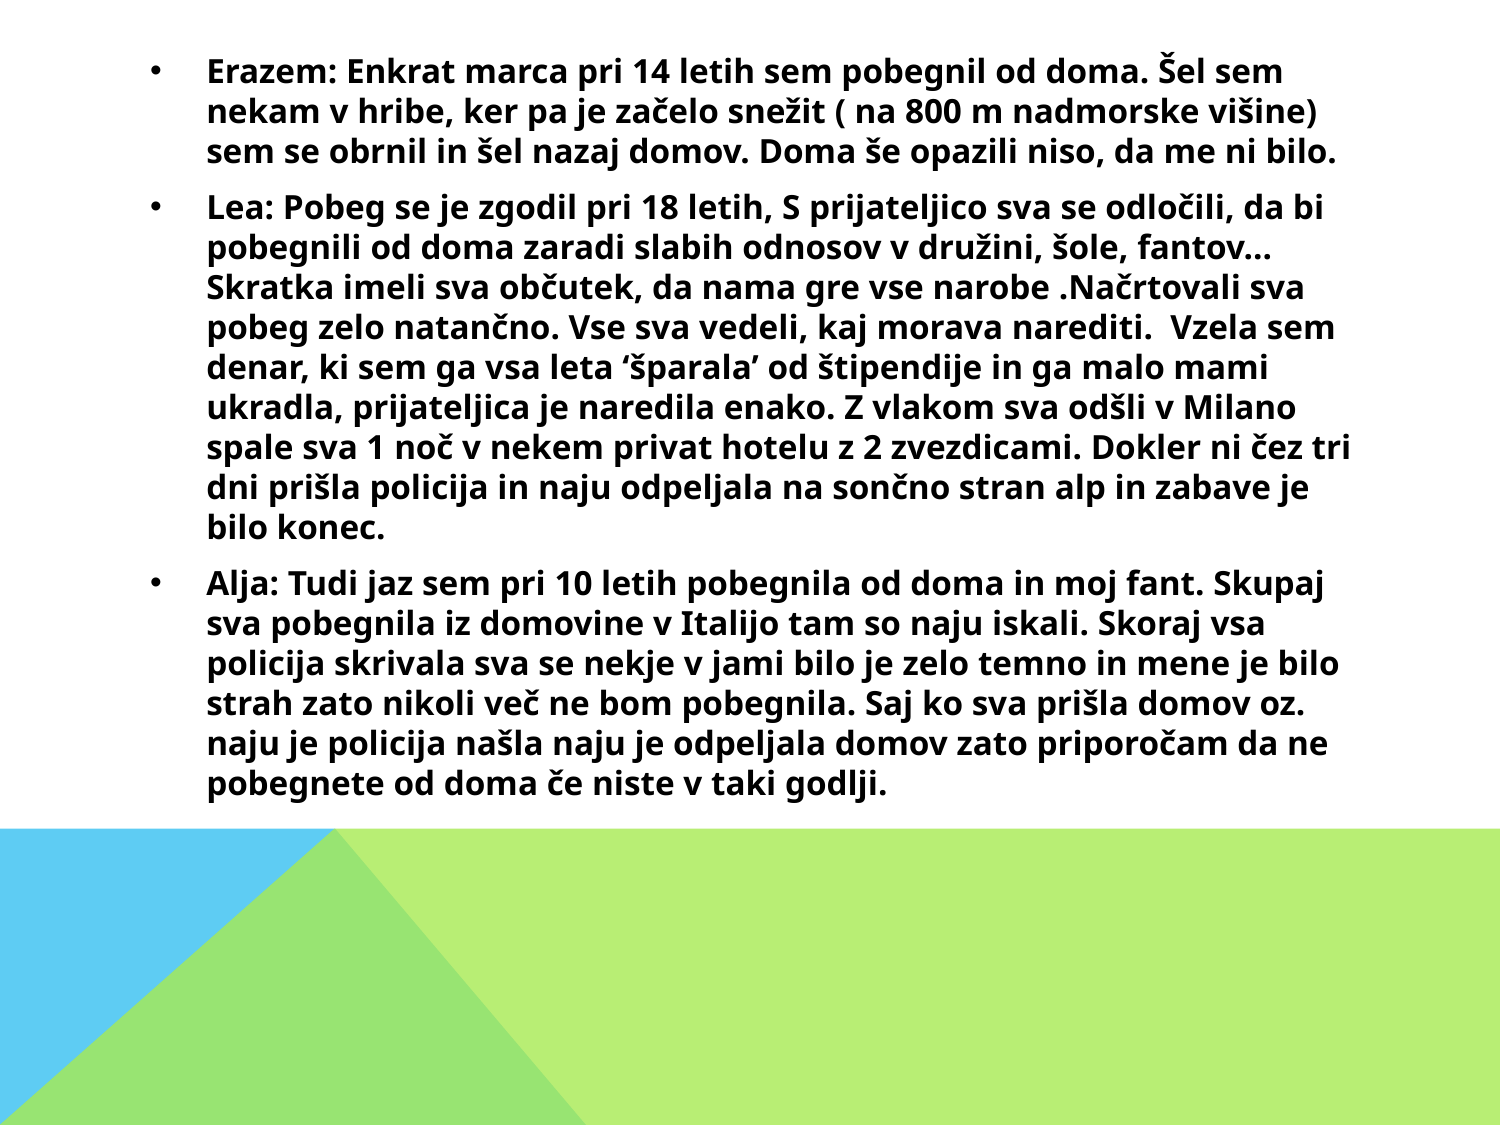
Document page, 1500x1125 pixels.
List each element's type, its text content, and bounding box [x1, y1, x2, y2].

list Erazem: Enkrat marca pri 14 letih sem pobegnil od doma. Šel sem nekam v hribe, ker pa je začelo snežit ( na 800 m nadmorske višine) sem se obrnil in šel nazaj domov. Doma še opazili niso, da me ni bilo. Lea: Pobeg se je zgodil pri 18 letih, S prijateljico sva se odločili, da bi pobegnili od doma zaradi slabih odnosov v družini, šole, fantov... Skratka imeli sva občutek, da nama gre vse narobe .Načrtovali sva pobeg zelo natančno. Vse sva vedeli, kaj morava narediti. Vzela sem denar, ki sem ga vsa leta ‘šparala’ od štipendije in ga malo mami ukradla, prijateljica je naredila enako. Z vlakom sva odšli v Milano spale sva 1 noč v nekem privat hotelu z 2 zvezdicami. Dokler ni čez tri dni prišla policija in naju odpeljala na sončno stran alp in zabave je bilo konec. Alja: Tudi jaz sem pri 10 letih pobegnila od doma in moj fant. Skupaj sva pobegnila iz domovine v Italijo tam so naju iskali. Skoraj vsa policija skrivala sva se nekje v jami bilo je zelo temno in mene je bilo strah zato nikoli več ne bom pobegnila. Saj ko sva prišla domov oz. naju je policija našla naju je odpeljala domov zato priporočam da ne pobegnete od doma če niste v taki godlji. [134, 42, 1369, 768]
